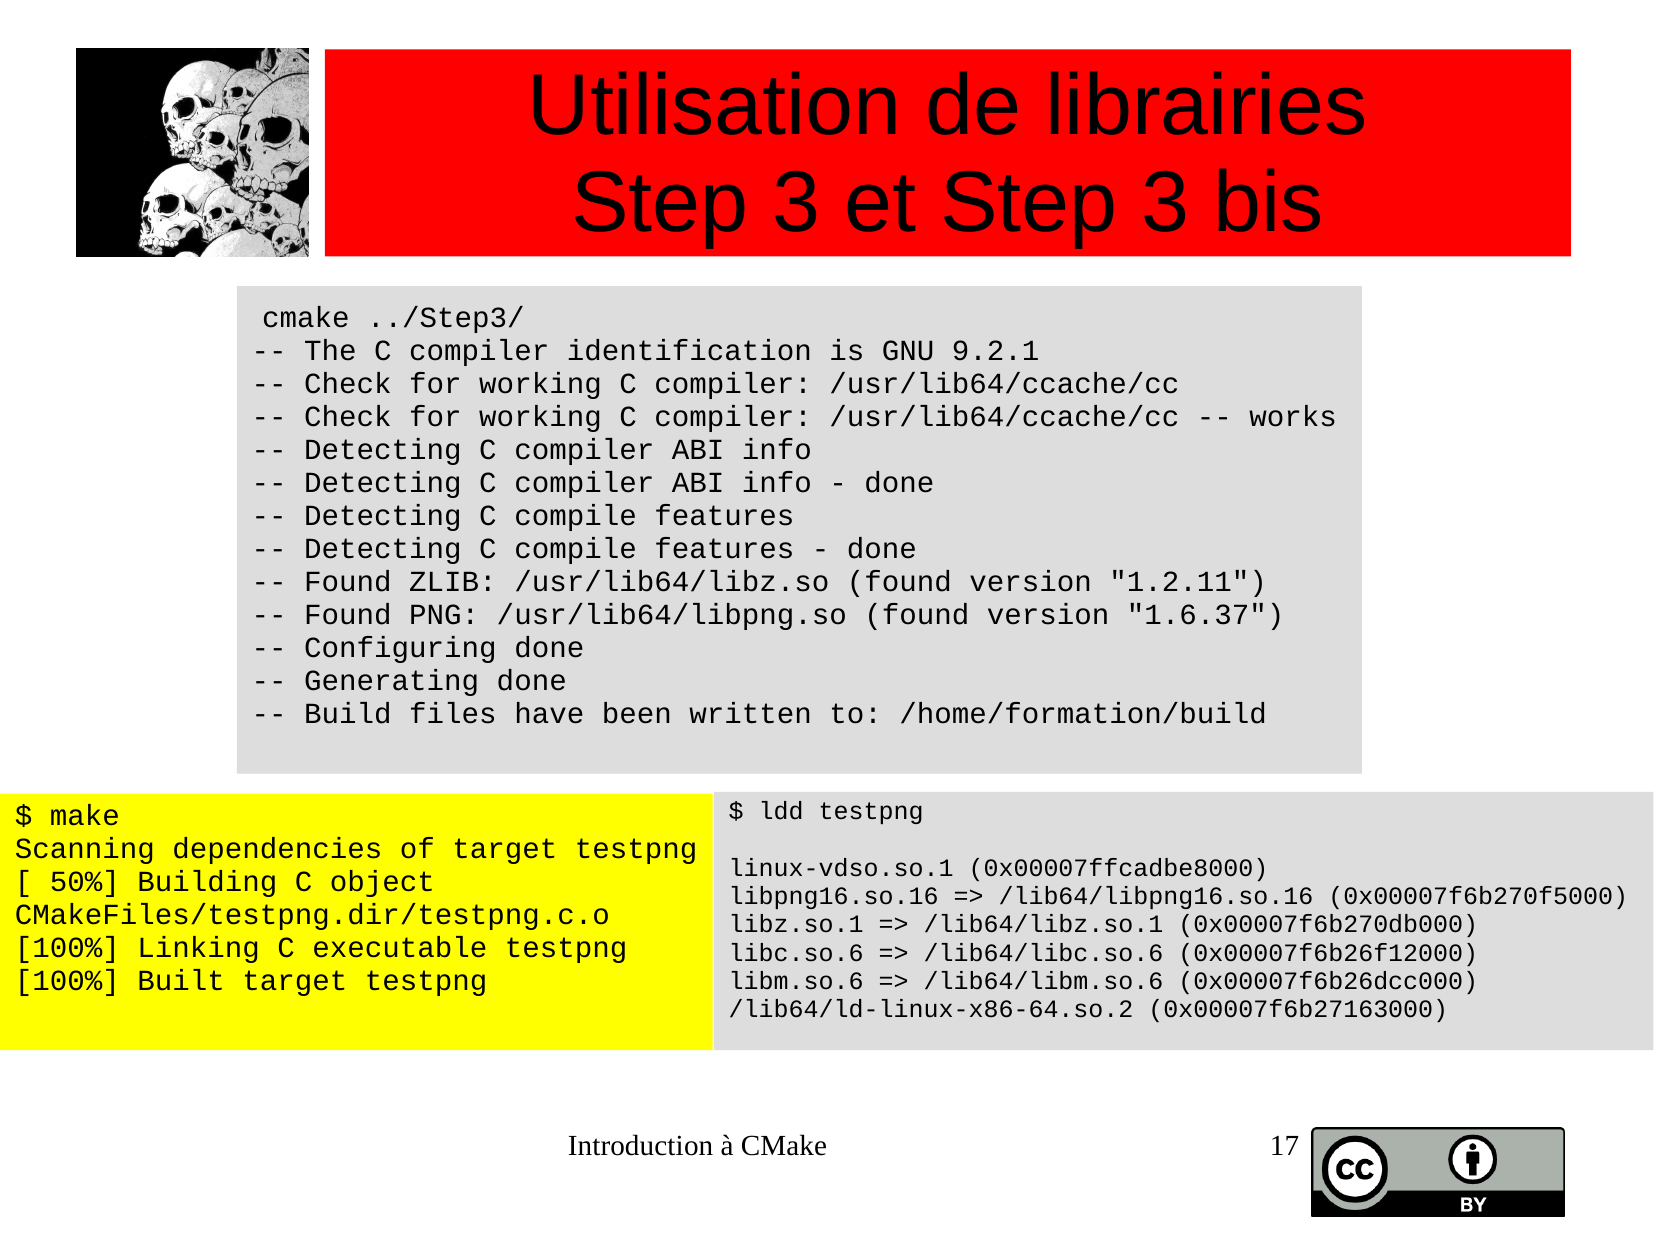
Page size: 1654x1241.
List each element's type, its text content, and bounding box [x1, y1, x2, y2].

text_box $ make Scanning dependencies of target testpng [ 50%] Building C object CMakeFiles/testpng.dir/testpng.c.o [100%] Linking C executable testpng [100%] Built target testpng [0, 793, 713, 1051]
picture [1311, 1127, 1565, 1217]
text_box cmake ../Step3/ -- The C compiler identification is GNU 9.2.1 -- Check for working C compiler: /usr/lib64/ccache/cc -- Check for working C compiler: /usr/lib64/ccache/cc -- works -- Detecting C compiler ABI info -- Detecting C compiler ABI info - done -- Detecting C compile features -- Detecting C compile features - done -- Found ZLIB: /usr/lib64/libz.so (found version "1.2.11") -- Found PNG: /usr/lib64/libpng.so (found version "1.6.37") -- Configuring done -- Generating done -- Build files have been written to: /home/formation/build [236, 286, 1362, 774]
title Utilisation de librairies Step 3 et Step 3 bis [324, 49, 1571, 257]
picture [76, 48, 309, 257]
text_box $ ldd testpng linux-vdso.so.1 (0x00007ffcadbe8000) libpng16.so.16 => /lib64/libpng16.so.16 (0x00007f6b270f5000) libz.so.1 => /lib64/libz.so.1 (0x00007f6b270db000) libc.so.6 => /lib64/libc.so.6 (0x00007f6b26f12000) libm.so.6 => /lib64/libm.so.6 (0x00007f6b26dcc000) /lib64/ld-linux-x86-64.so.2 (0x00007f6b27163000) [713, 791, 1654, 1051]
